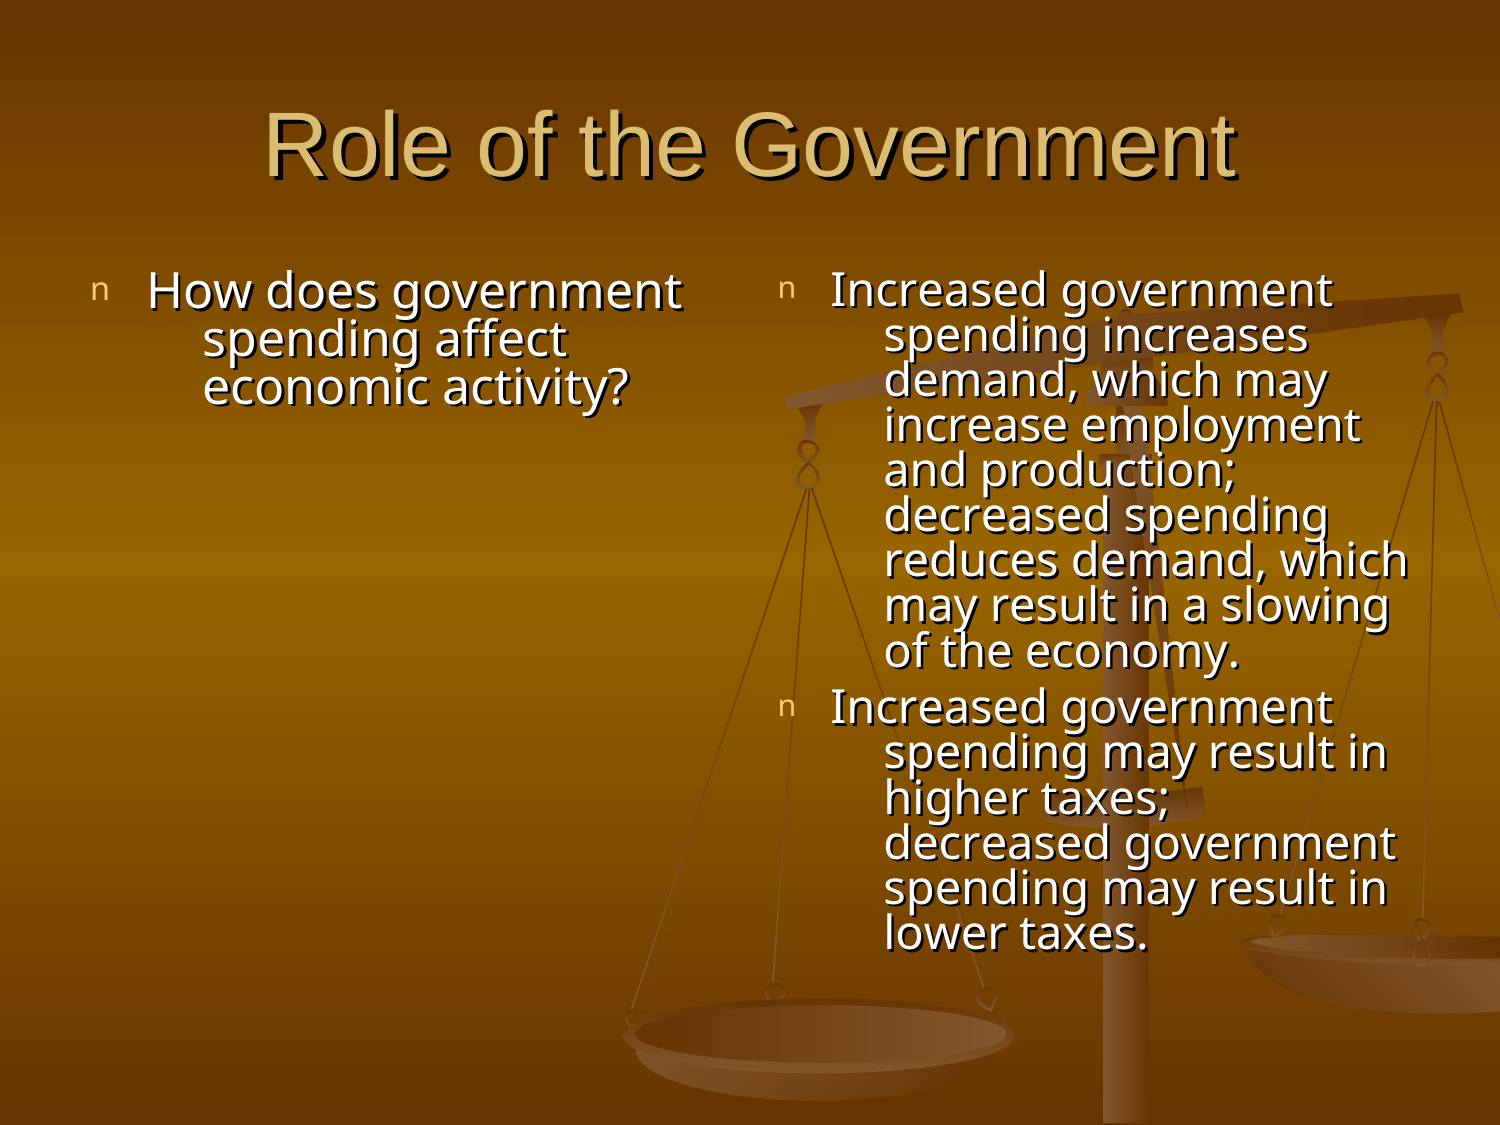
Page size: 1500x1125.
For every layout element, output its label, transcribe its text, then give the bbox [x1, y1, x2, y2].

title Role of the Government [75, 45, 1426, 234]
list How does government spending affect economic activity? [75, 262, 738, 1006]
list Increased government spending increases demand, which may increase employment and production; decreased spending reduces demand, which may result in a slowing of the economy. Increased government spending may result in higher taxes; decreased government spending may result in lower taxes. [762, 262, 1426, 1006]
